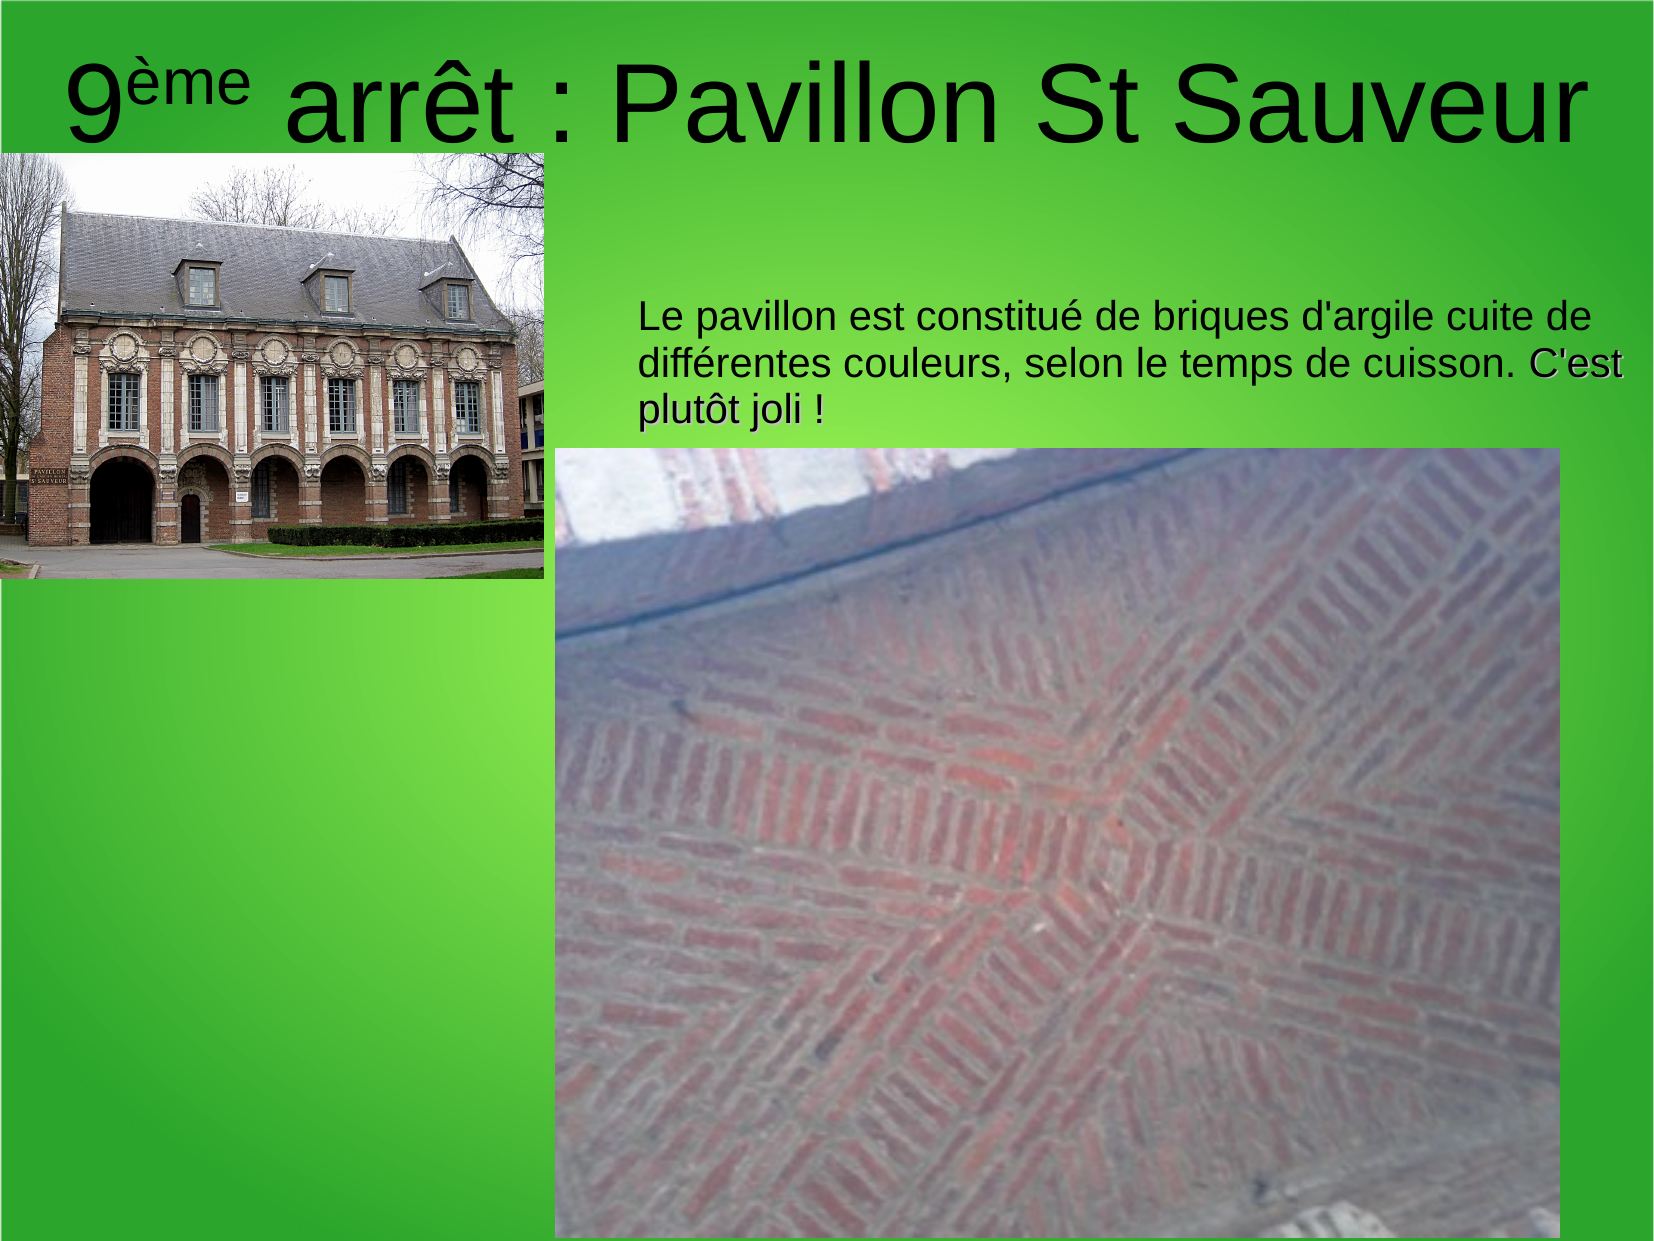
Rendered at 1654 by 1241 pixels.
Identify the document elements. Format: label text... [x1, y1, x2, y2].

list Le pavillon est constitué de briques d'argile cuite de différentes couleurs, selon le temps de cuisson. C'est plutôt joli ! [566, 292, 1654, 438]
title 9ème arrêt : Pavillon St Sauveur [0, 0, 1654, 207]
picture [0, 153, 1654, 1241]
